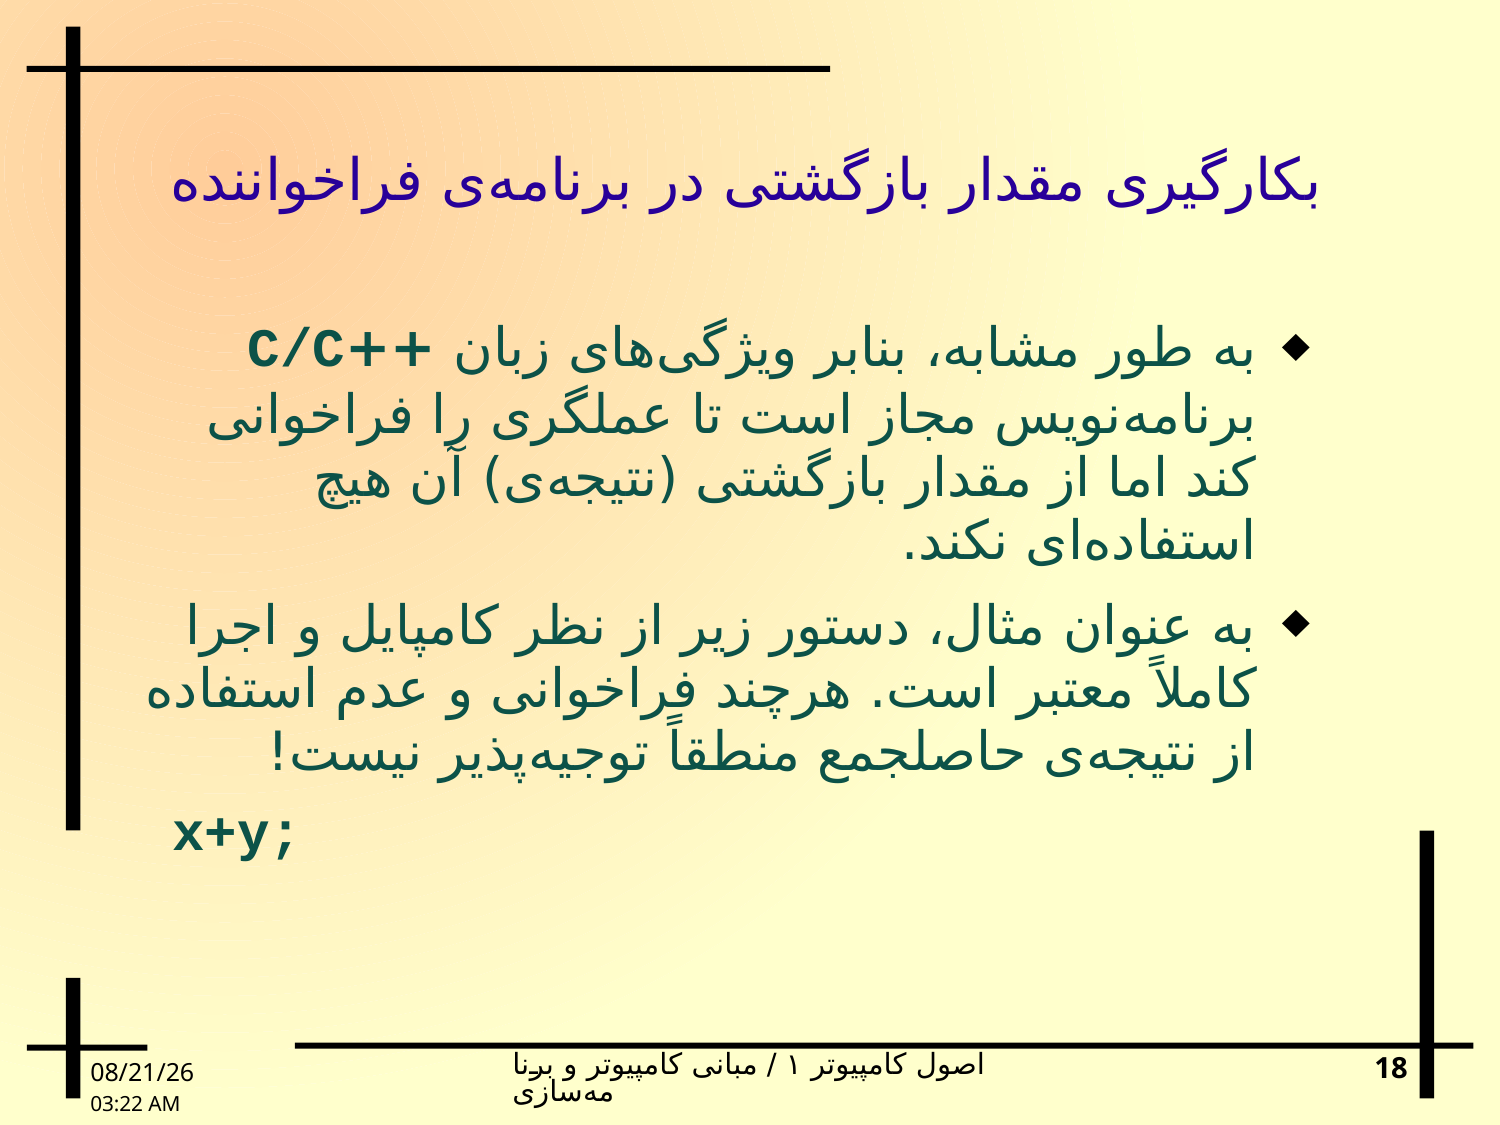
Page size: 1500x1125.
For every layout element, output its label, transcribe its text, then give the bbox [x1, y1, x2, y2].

list به طور مشابه، بنابر ویژگی‌های زبان ++C/C برنامه‌نویس مجاز است تا عملگری را فراخوانی کند اما از مقدار بازگشتی (نتیجه‌ی) آن هیچ استفاده‌ای نکند. به عنوان مثال، دستور زیر از نظر کامپایل و اجرا کاملاً معتبر است. هرچند فراخوانی و عدم استفاده از نتیجه‌ی حاصلجمع منطقاً توجیه‌پذیر نیست! x+y; [119, 316, 1381, 931]
title بکارگیری مقدار بازگشتی در برنامه‌ی فراخواننده [131, 120, 1361, 240]
